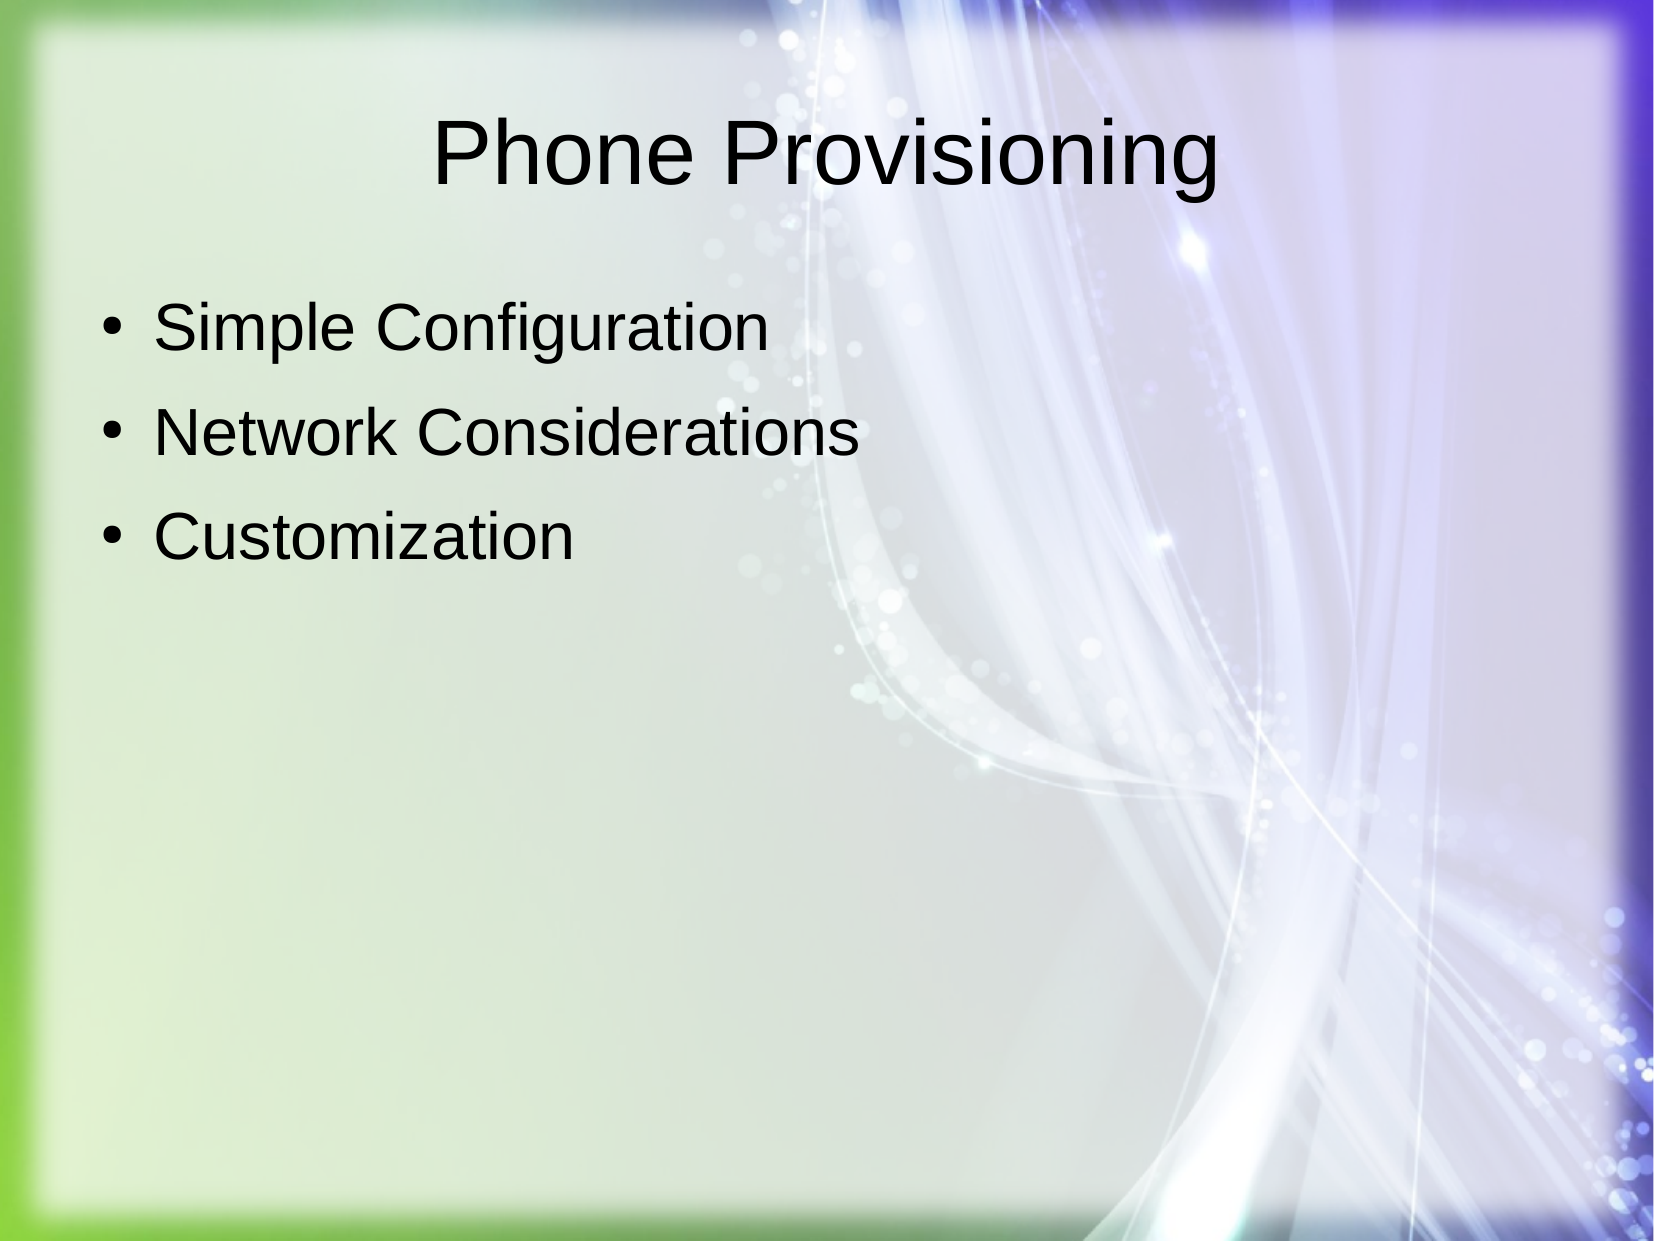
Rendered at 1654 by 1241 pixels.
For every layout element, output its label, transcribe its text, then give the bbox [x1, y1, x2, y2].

title Phone Provisioning [82, 49, 1571, 257]
picture [0, 0, 1654, 1241]
list Simple Configuration Network Considerations Customization [82, 290, 1571, 1109]
